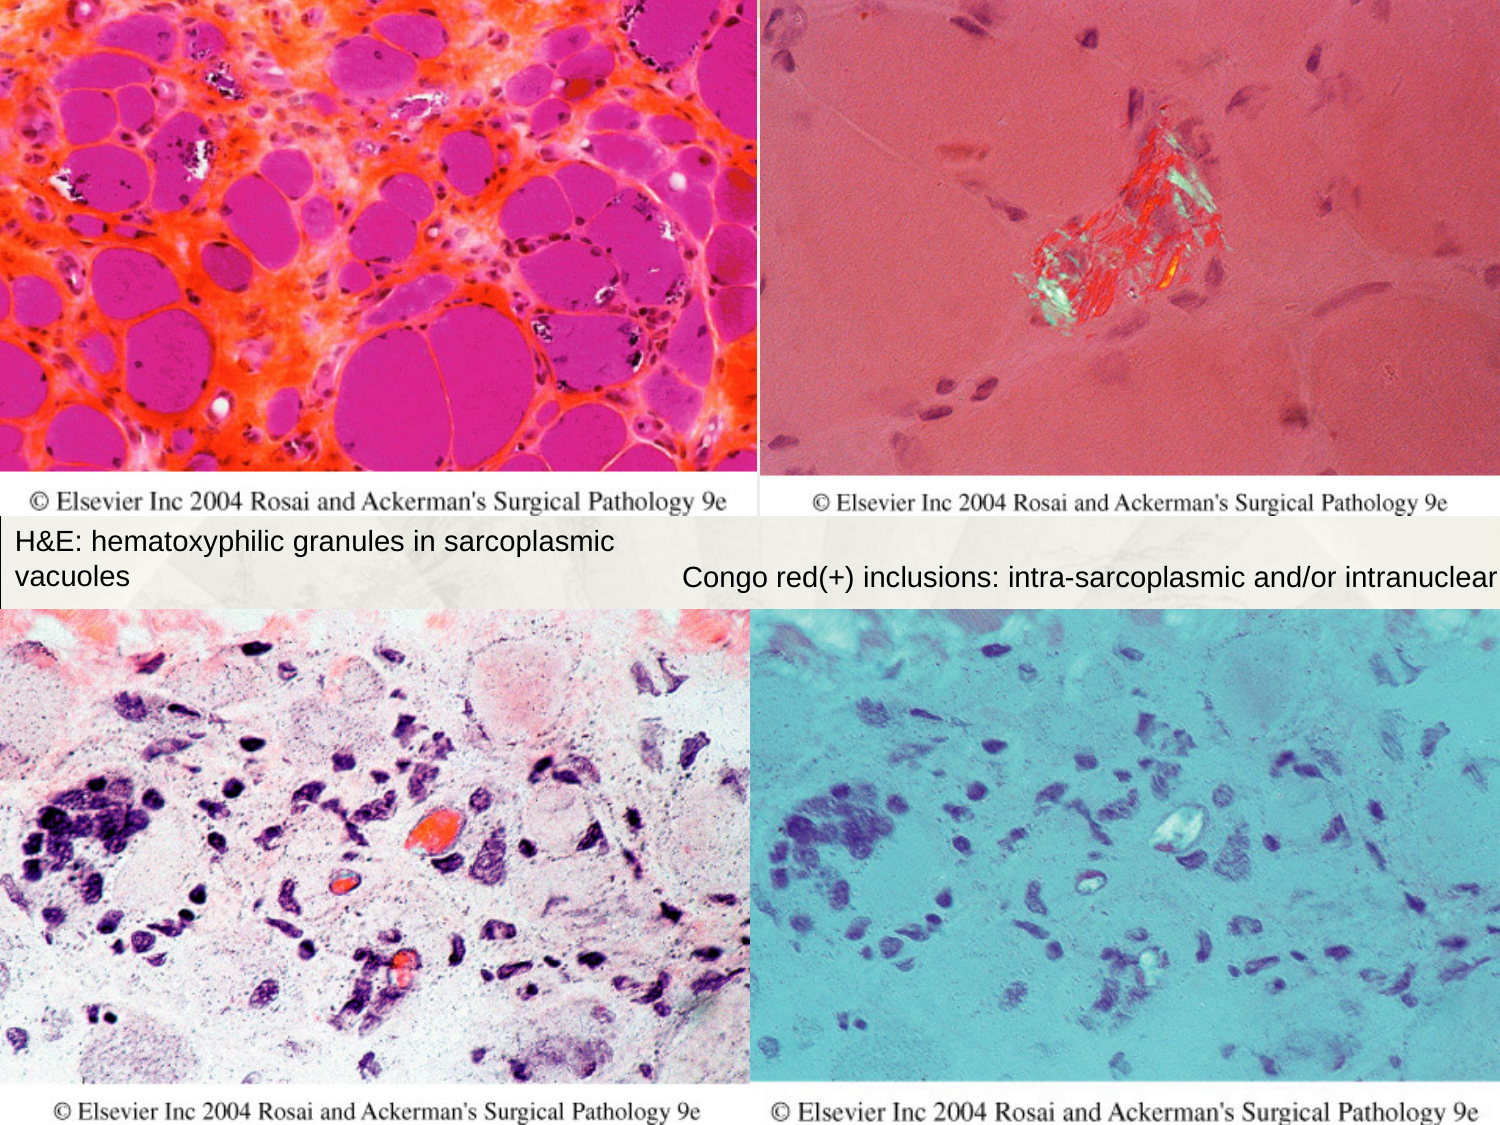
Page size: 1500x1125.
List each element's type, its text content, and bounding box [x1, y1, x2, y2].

text_box Congo red(+) inclusions: intra-sarcoplasmic and/or intranuclear [667, 550, 1500, 601]
picture [0, 600, 1500, 1125]
picture [0, 0, 1500, 550]
text_box H&E: hematoxyphilic granules in sarcoplasmic vacuoles [0, 515, 750, 600]
